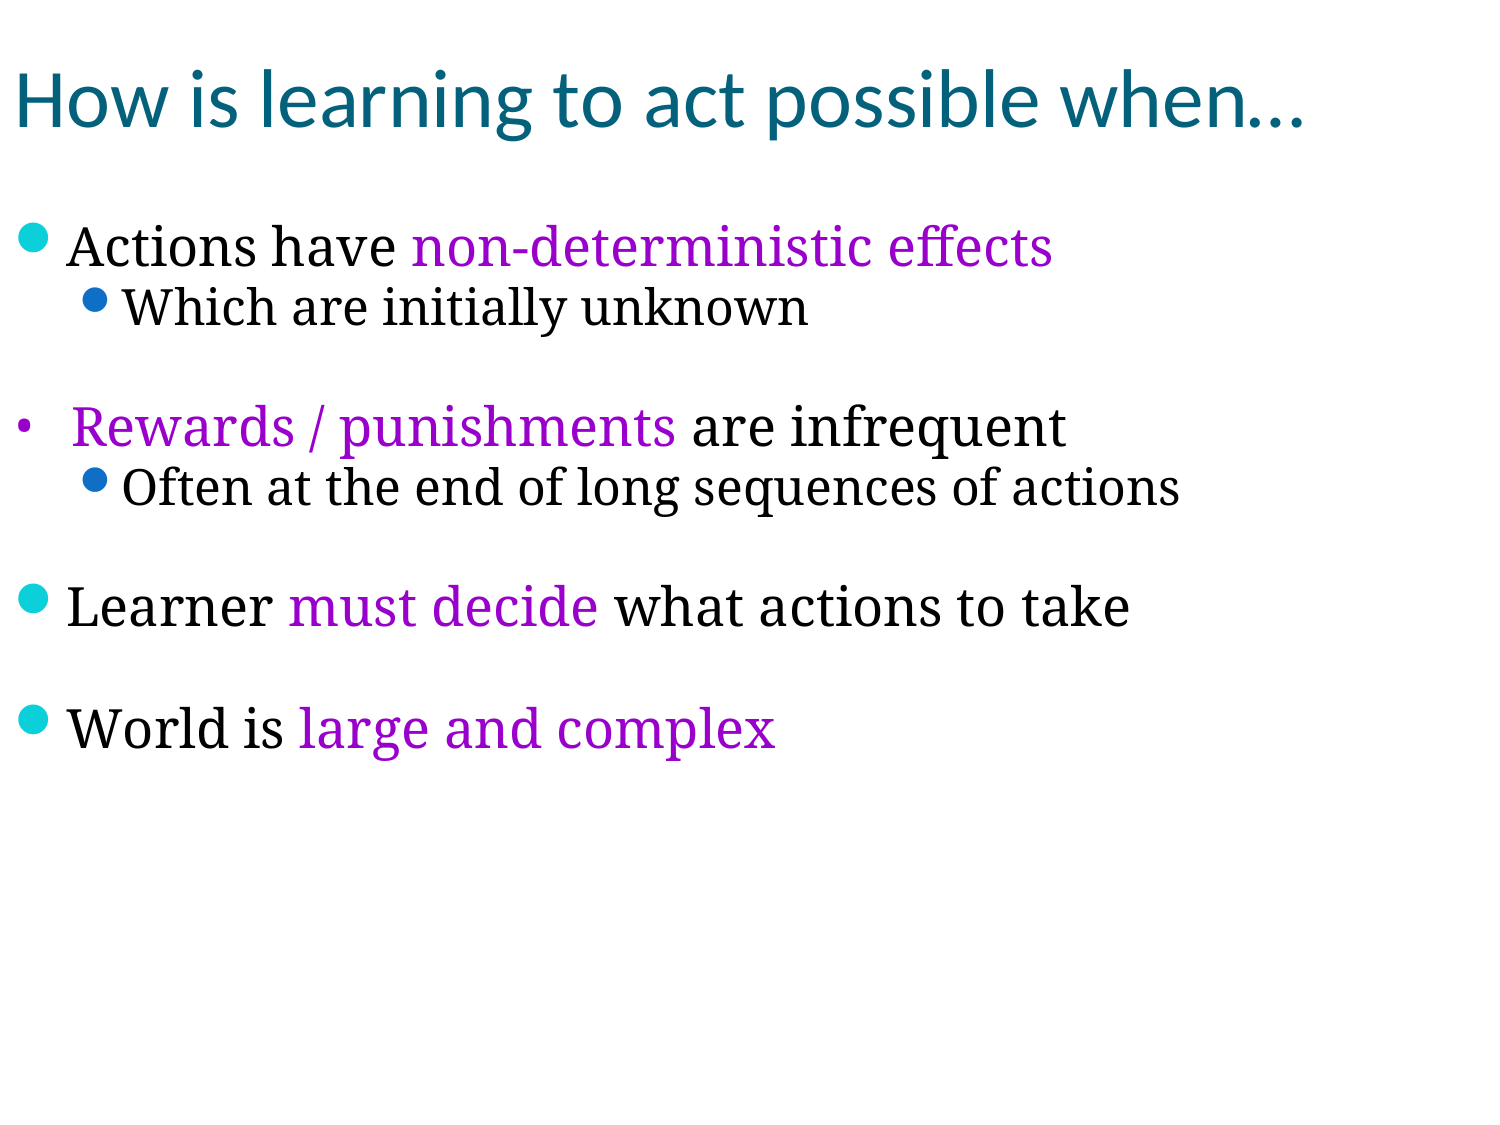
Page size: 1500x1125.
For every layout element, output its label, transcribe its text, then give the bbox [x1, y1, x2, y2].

list Actions have non-deterministic effects Which are initially unknown Rewards / punishments are infrequent Often at the end of long sequences of actions Learner must decide what actions to take World is large and complex [0, 214, 1500, 890]
title How is learning to act possible when… [0, 0, 1500, 202]
